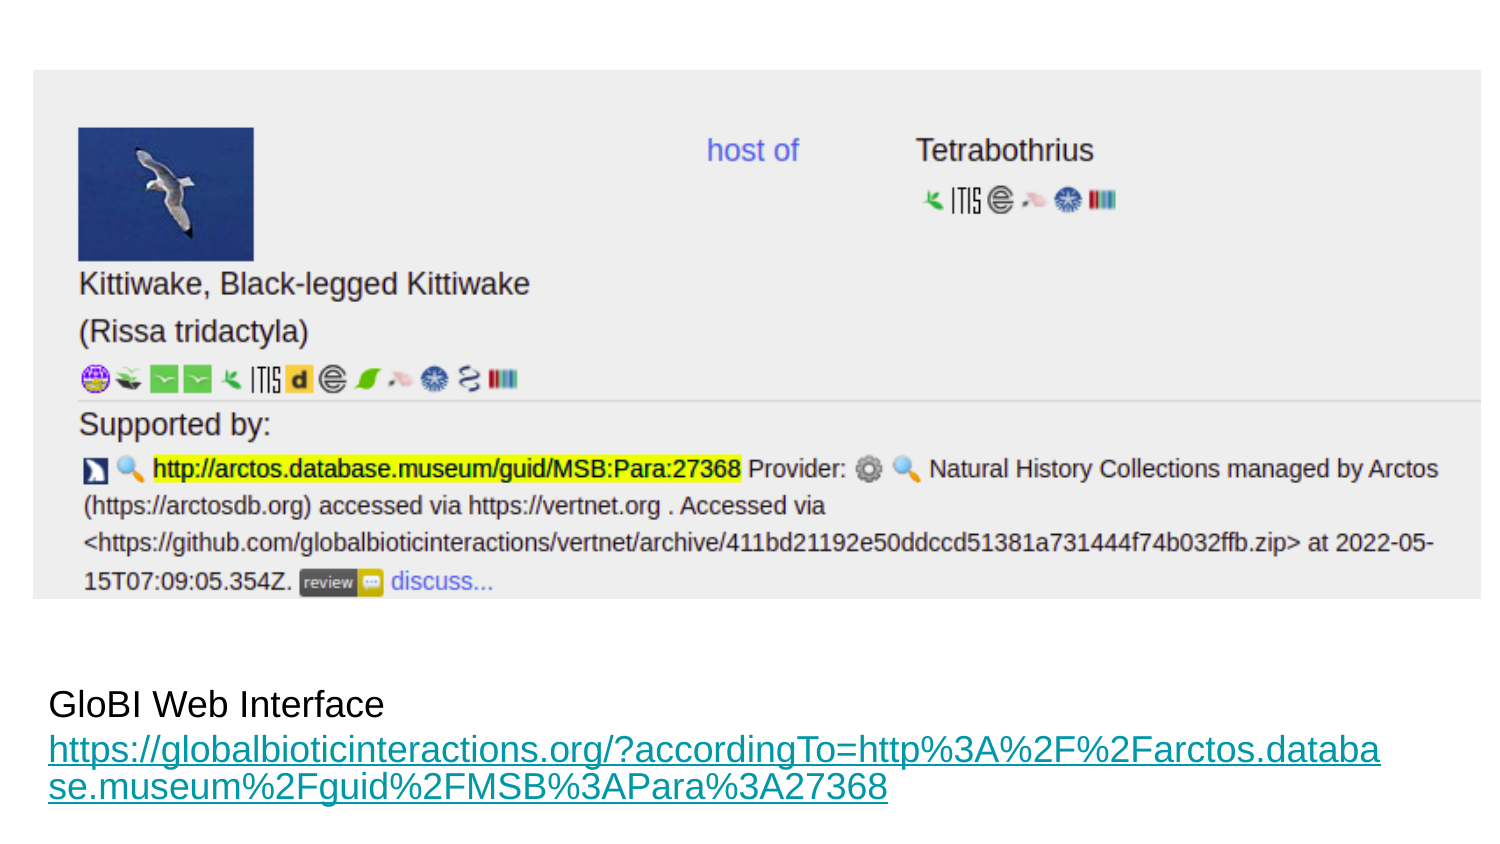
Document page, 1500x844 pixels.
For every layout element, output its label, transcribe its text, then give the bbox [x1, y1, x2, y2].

text_box GloBI Web Interface https://globalbioticinteractions.org/?accordingTo=http%3A%2F%2Farctos.database.museum%2Fguid%2FMSB%3APara%3A27368 [33, 664, 1408, 718]
picture [33, 70, 1481, 599]
